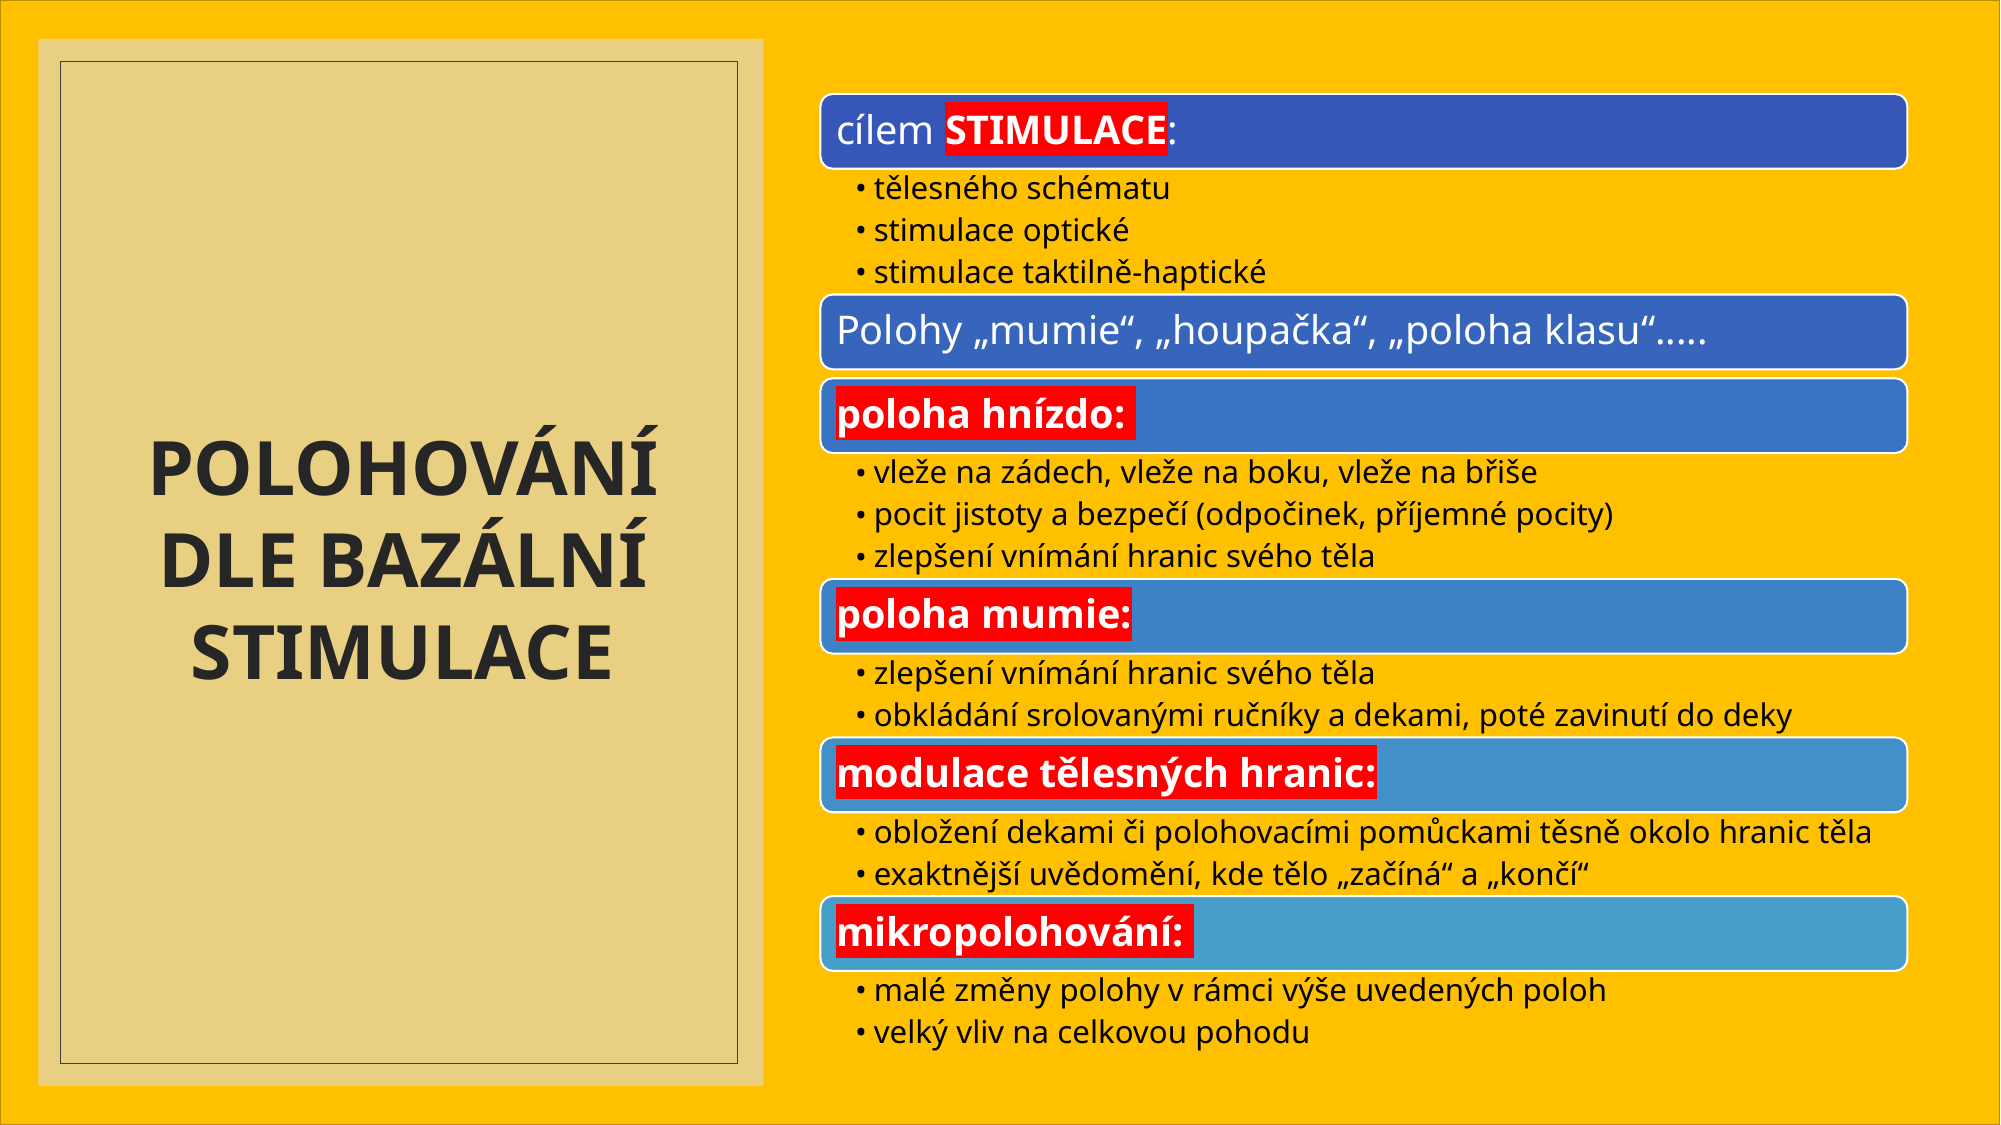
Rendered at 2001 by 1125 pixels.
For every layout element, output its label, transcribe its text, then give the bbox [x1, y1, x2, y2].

text_box tělesného schématu stimulace optické stimulace taktilně-haptické [820, 168, 1908, 295]
text_box modulace tělesných hranic: [820, 737, 1908, 812]
text_box cílem STIMULACE: [820, 93, 1908, 168]
text_box Polohy „mumie“, „houpačka“, „poloha klasu“..... [820, 294, 1908, 370]
text_box poloha hnízdo: [820, 378, 1908, 453]
text_box poloha mumie: [820, 578, 1908, 653]
text_box malé změny polohy v rámci výše uvedených poloh velký vliv na celkovou pohodu [820, 970, 1908, 1055]
text_box zlepšení vnímání hranic svého těla obkládání srolovanými ručníky a dekami, poté zavinutí do deky [820, 653, 1908, 738]
text_box vleže na zádech, vleže na boku, vleže na břiše pocit jistoty a bezpečí (odpočinek, příjemné pocity) zlepšení vnímání hranic svého těla [820, 453, 1908, 579]
title POLOHOVÁNÍ DLE BAZÁLNÍ STIMULACE [94, 91, 712, 1029]
text_box [0, 0, 2000, 1125]
text_box mikropolohování: [820, 896, 1908, 970]
text_box obložení dekami či polohovacími pomůckami těsně okolo hranic těla exaktnější uvědomění, kde tělo „začíná“ a „končí“ [820, 812, 1908, 897]
